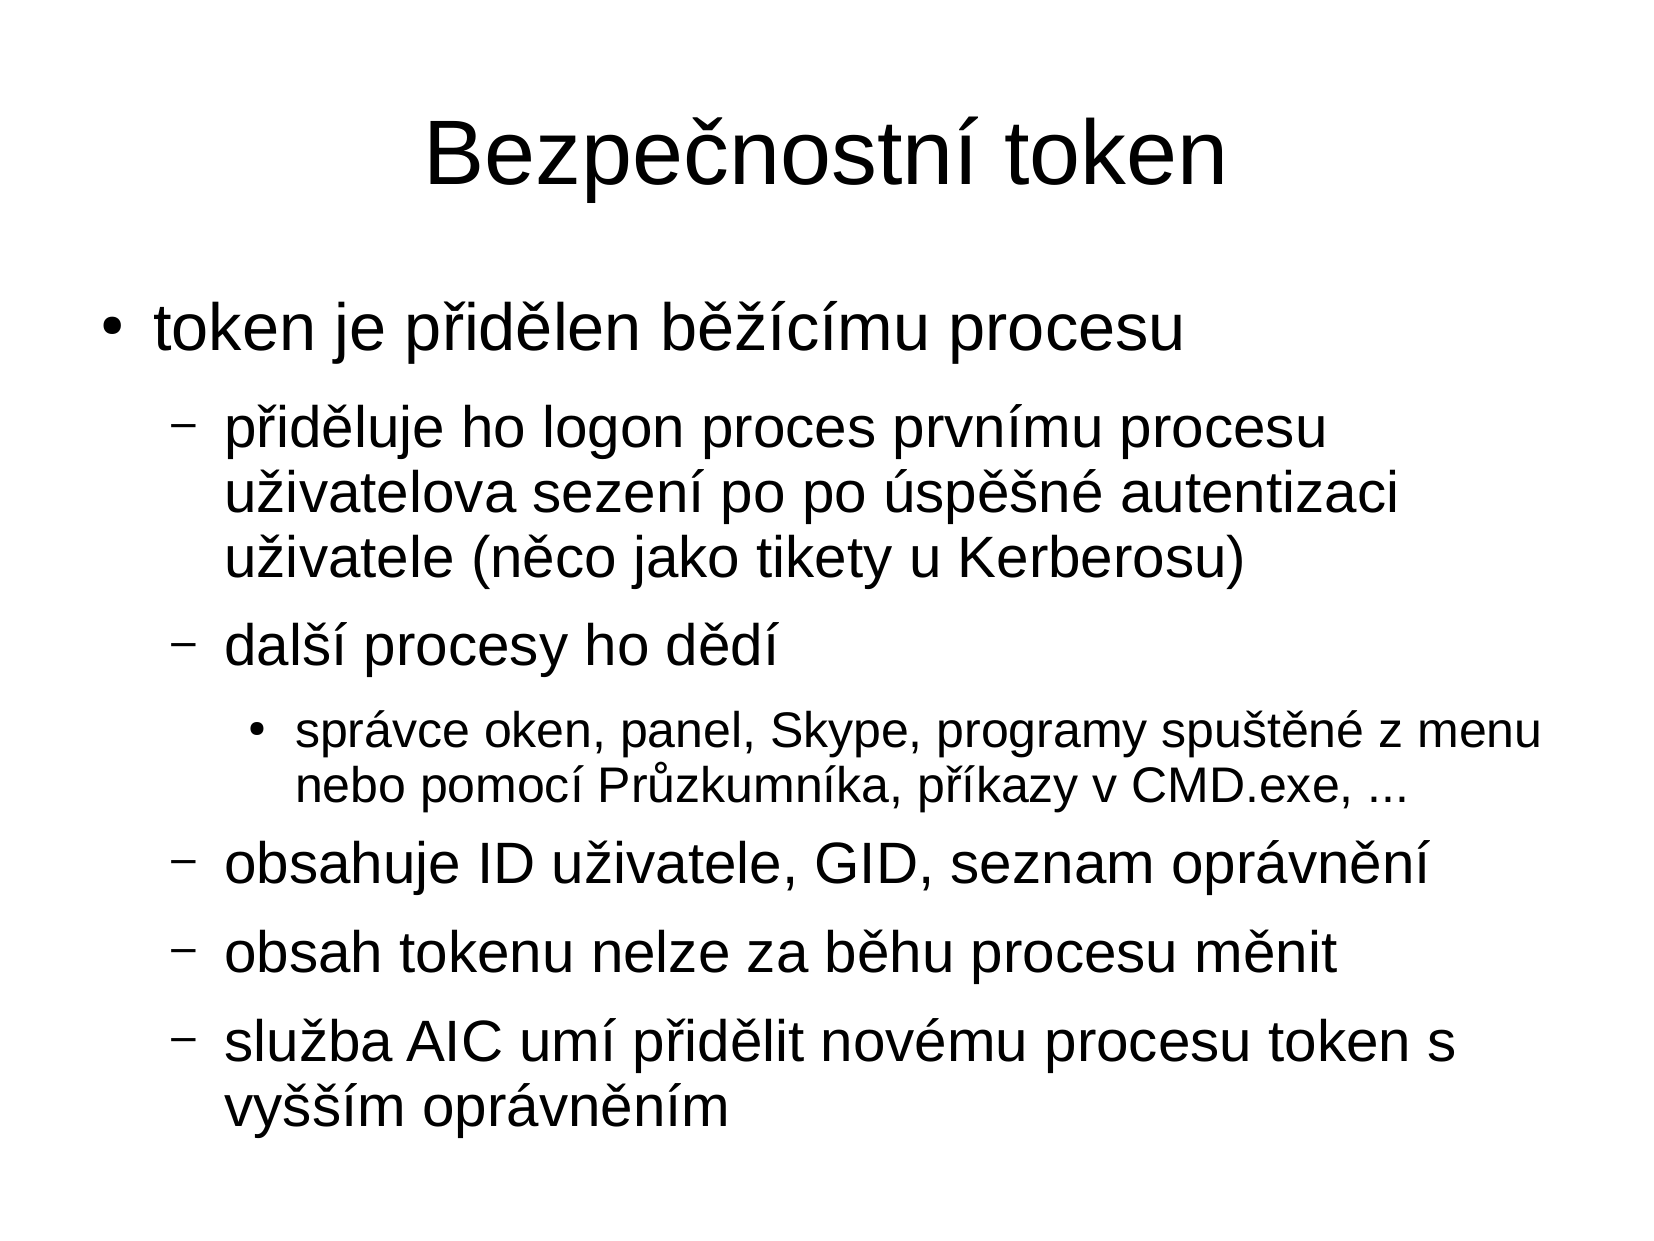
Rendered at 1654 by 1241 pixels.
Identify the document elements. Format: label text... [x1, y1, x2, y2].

list token je přidělen běžícímu procesu přiděluje ho logon proces prvnímu procesu uživatelova sezení po po úspěšné autentizaci uživatele (něco jako tikety u Kerberosu) další procesy ho dědí správce oken, panel, Skype, programy spuštěné z menu nebo pomocí Průzkumníka, příkazy v CMD.exe, ... obsahuje ID uživatele, GID, seznam oprávnění obsah tokenu nelze za běhu procesu měnit služba AIC umí přidělit novému procesu token s vyšším oprávněním [82, 290, 1571, 1205]
title Bezpečnostní token [82, 49, 1571, 257]
